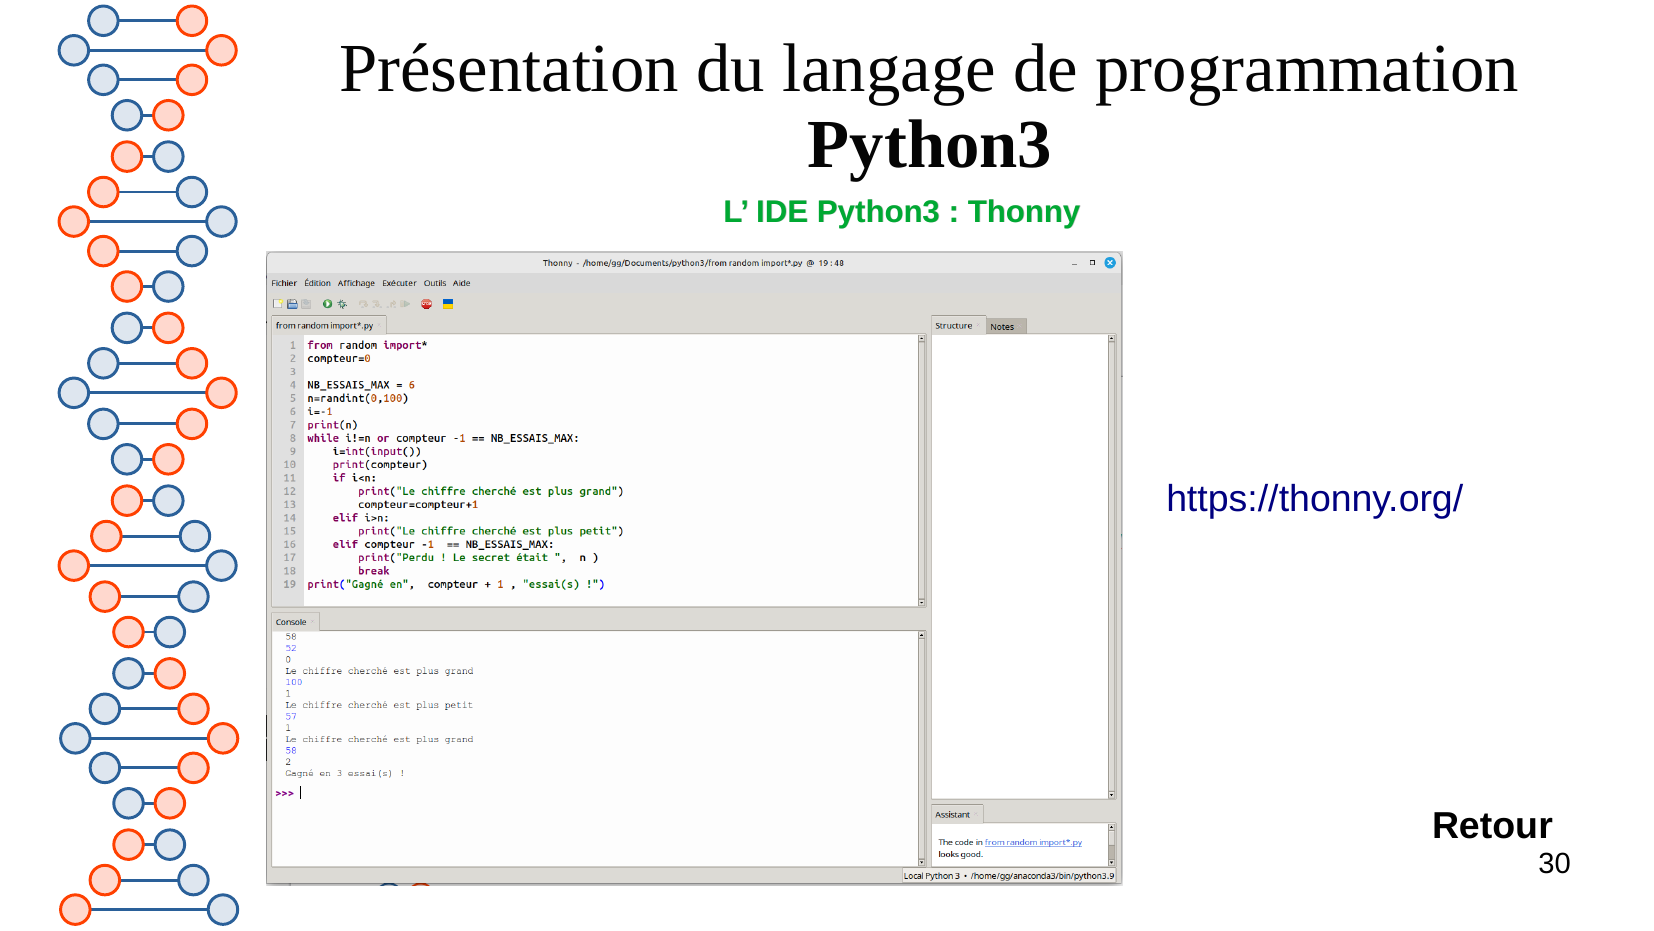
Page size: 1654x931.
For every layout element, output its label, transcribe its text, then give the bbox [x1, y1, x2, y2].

text_box https://thonny.org/ [1151, 470, 1479, 527]
picture [266, 251, 1123, 886]
text_box L’ IDE Python3 : Thonny [708, 186, 1152, 237]
title Présentation du langage de programmation Python3 [265, 29, 1595, 184]
text_box Retour [1417, 797, 1595, 857]
